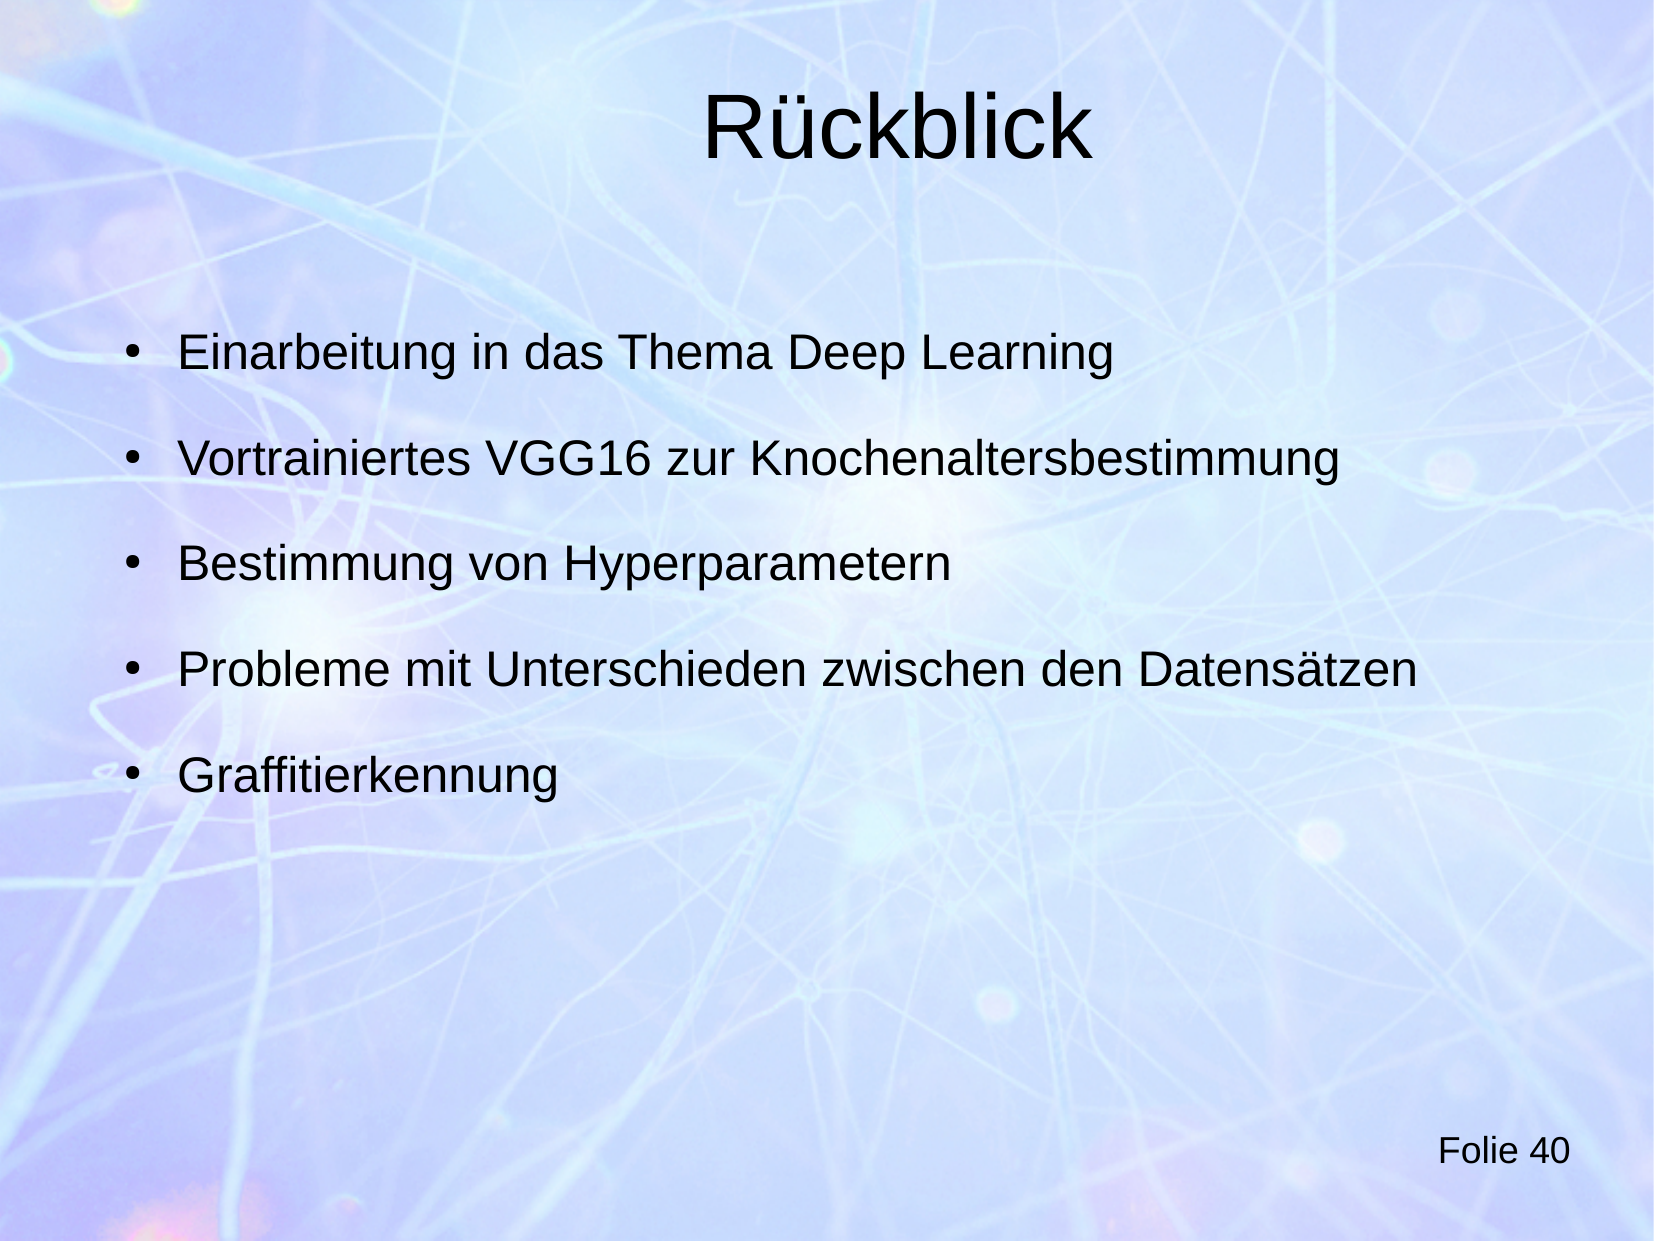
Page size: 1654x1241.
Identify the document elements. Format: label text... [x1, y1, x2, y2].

picture [0, 0, 1654, 1241]
title Rückblick [236, 23, 1560, 231]
list Einarbeitung in das Thema Deep Learning Vortrainiertes VGG16 zur Knochenaltersbestimmung Bestimmung von Hyperparametern Probleme mit Unterschieden zwischen den Datensätzen Graffitierkennung [106, 296, 1430, 1016]
